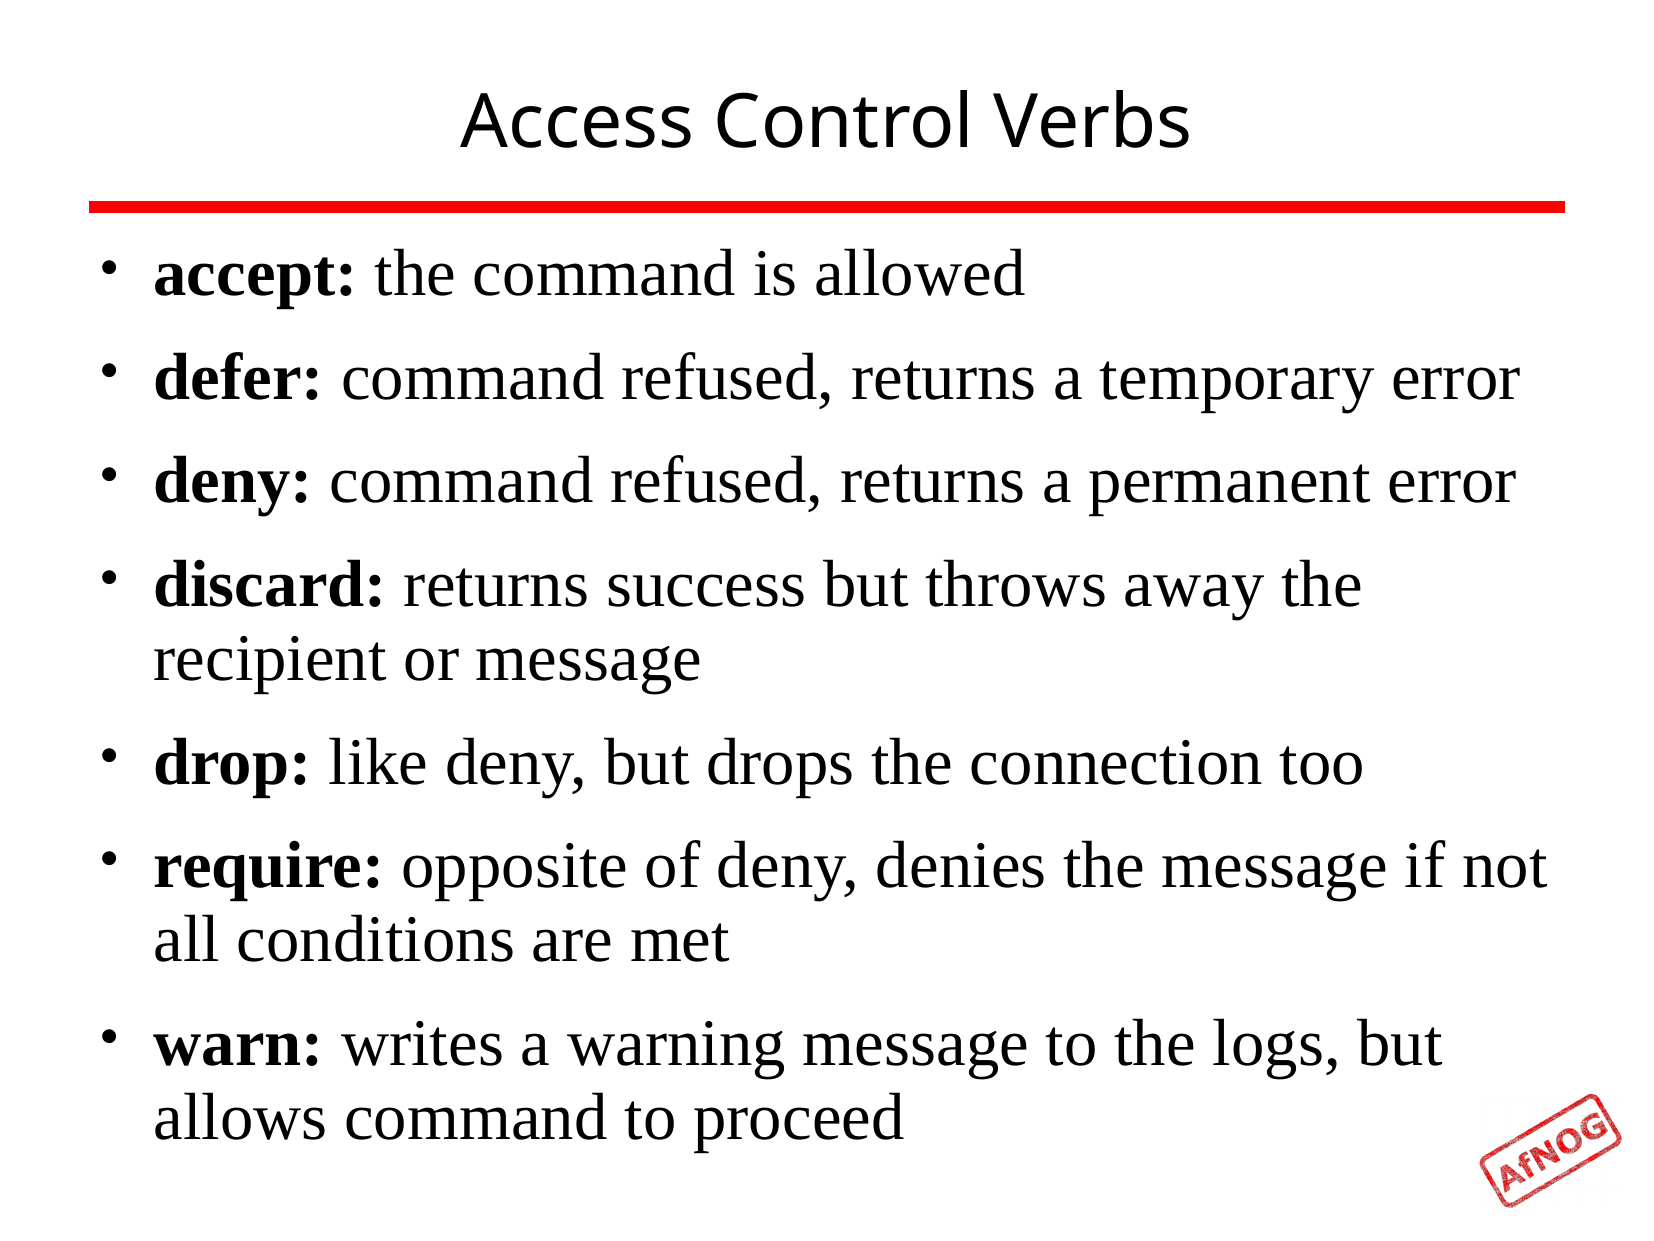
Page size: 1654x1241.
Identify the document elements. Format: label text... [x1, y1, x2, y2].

list accept: the command is allowed defer: command refused, returns a temporary error deny: command refused, returns a permanent error discard: returns success but throws away the recipient or message drop: like deny, but drops the connection too require: opposite of deny, denies the message if not all conditions are met warn: writes a warning message to the logs, but allows command to proceed [82, 236, 1571, 1154]
title Access Control Verbs [88, 29, 1565, 207]
picture [1476, 1090, 1625, 1211]
